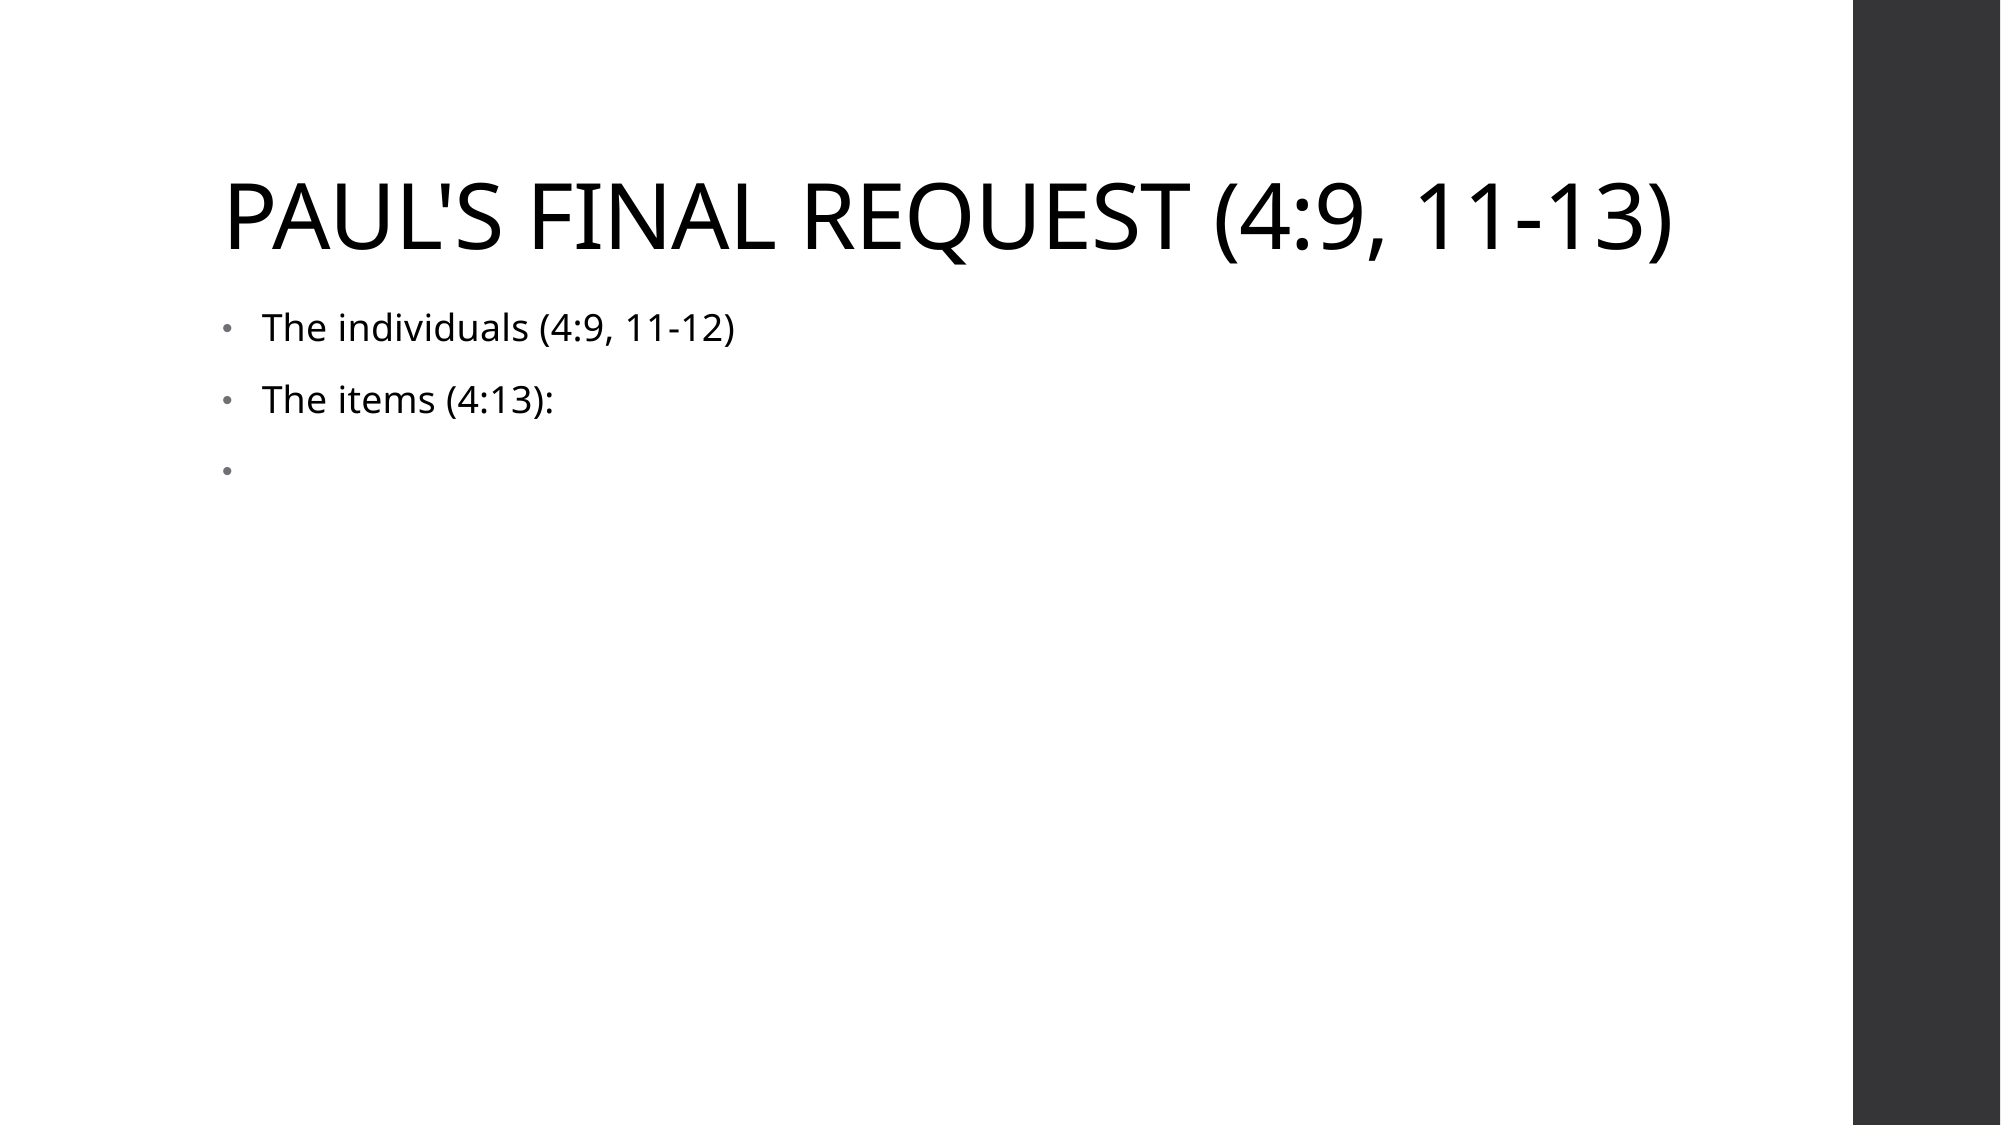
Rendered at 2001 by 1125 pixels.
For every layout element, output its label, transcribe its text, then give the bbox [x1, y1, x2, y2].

list The individuals (4:9, 11-12) The items (4:13): [206, 299, 1617, 1014]
title PAUL'S FINAL REQUEST (4:9, 11-13) [206, 60, 1797, 278]
